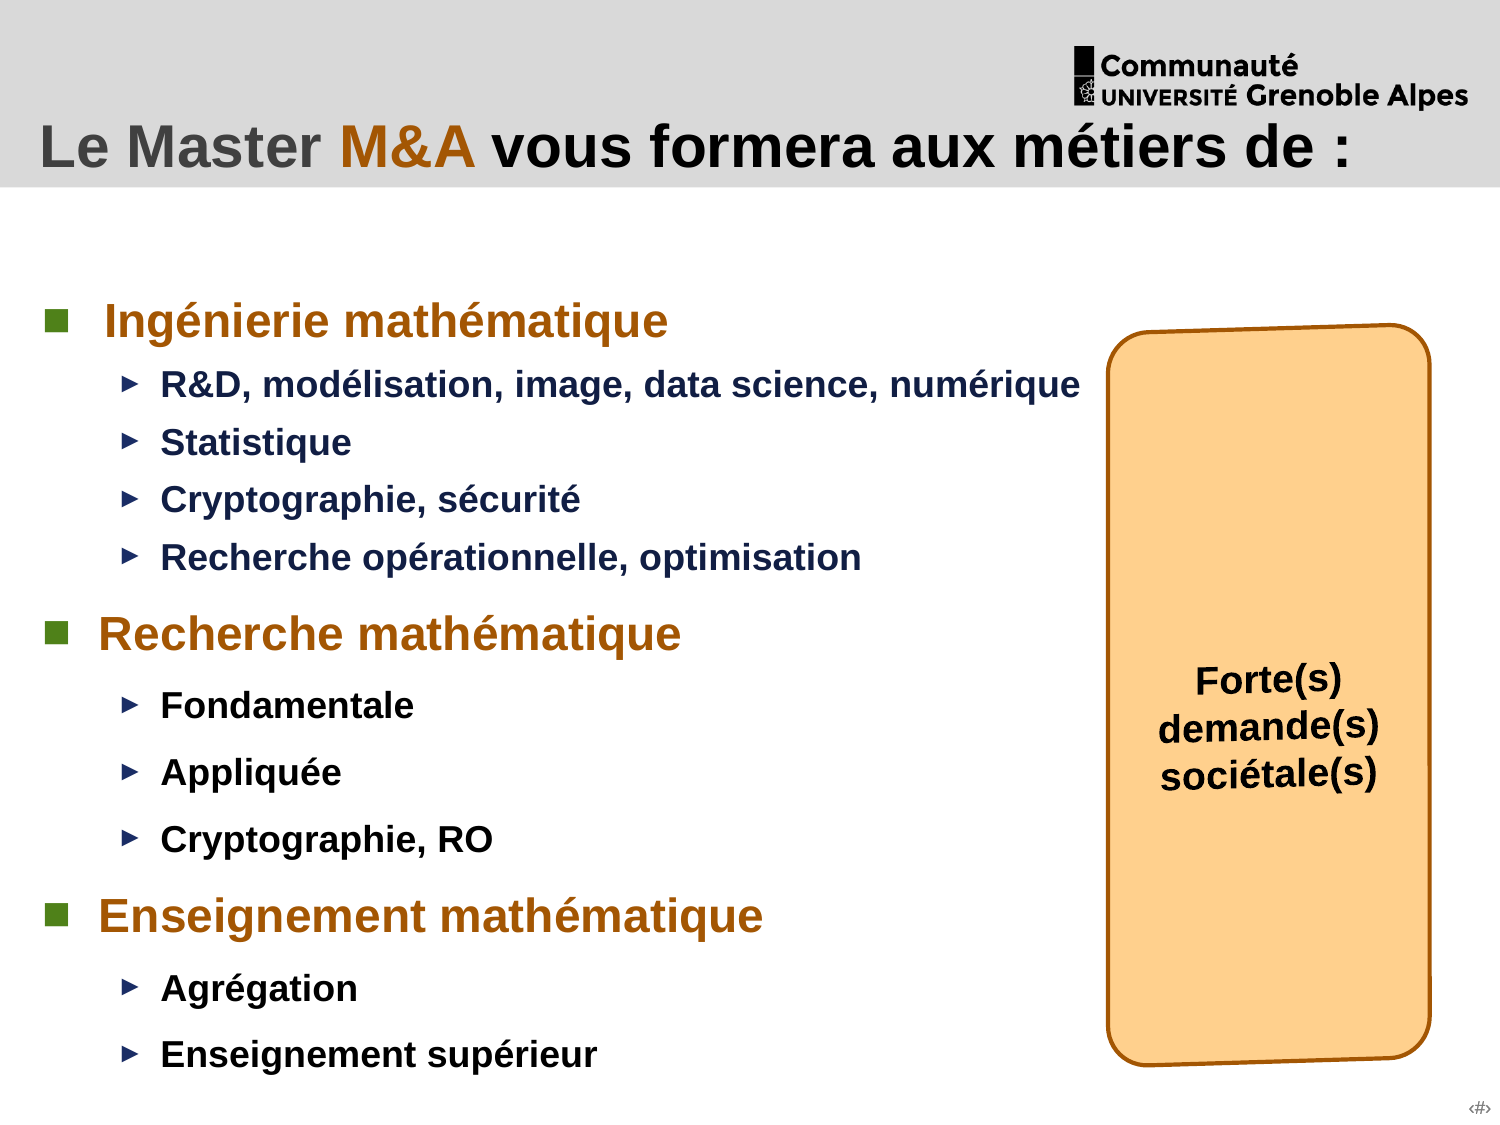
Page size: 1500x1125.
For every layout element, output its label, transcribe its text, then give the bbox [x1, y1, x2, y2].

text_box [1107, 325, 1430, 1066]
picture [1442, 46, 1468, 111]
title Le Master M&A vous formera aux métiers de : [32, 46, 1442, 188]
list Ingénierie mathématique R&D, modélisation, image, data science, numérique Statistique Cryptographie, sécurité Recherche opérationnelle, optimisation Recherche mathématique Fondamentale Appliquée Cryptographie, RO Enseignement mathématique Agrégation Enseignement supérieur [35, 187, 1442, 1125]
text_box Forte(s) demande(s) sociétale(s) [1127, 641, 1411, 811]
